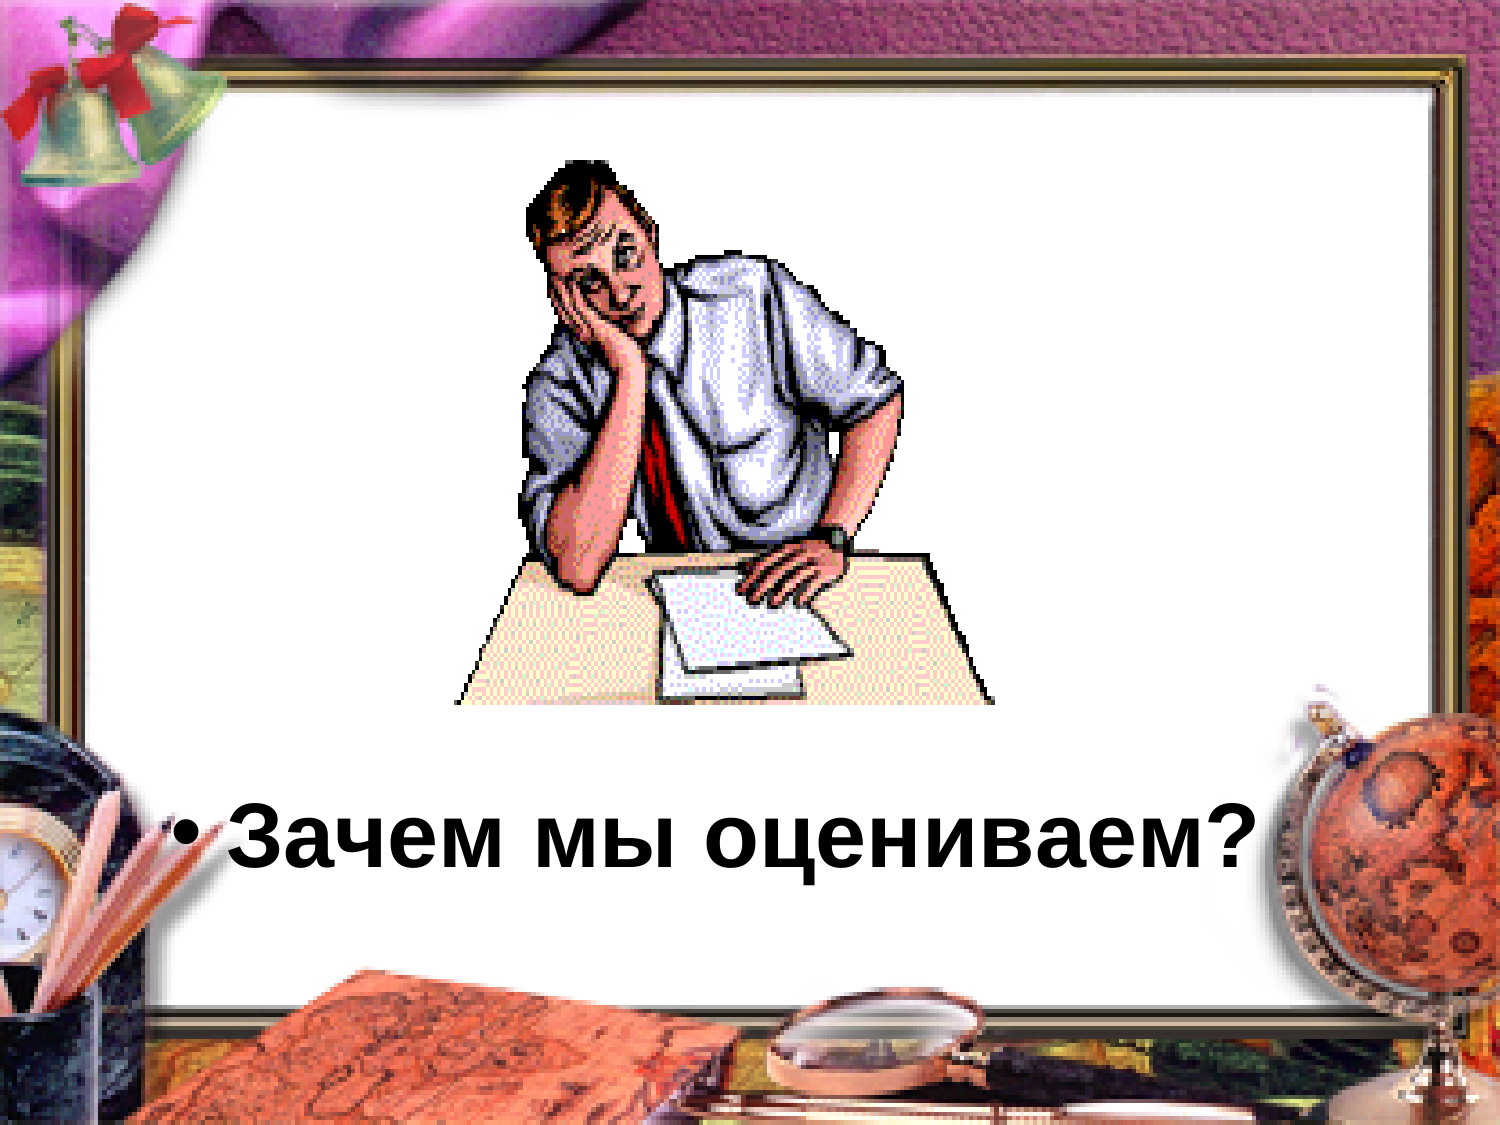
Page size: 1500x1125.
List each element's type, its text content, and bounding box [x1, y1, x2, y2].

text_box Зачем мы оцениваем? [41, 768, 1392, 1125]
picture [0, 0, 1500, 1125]
